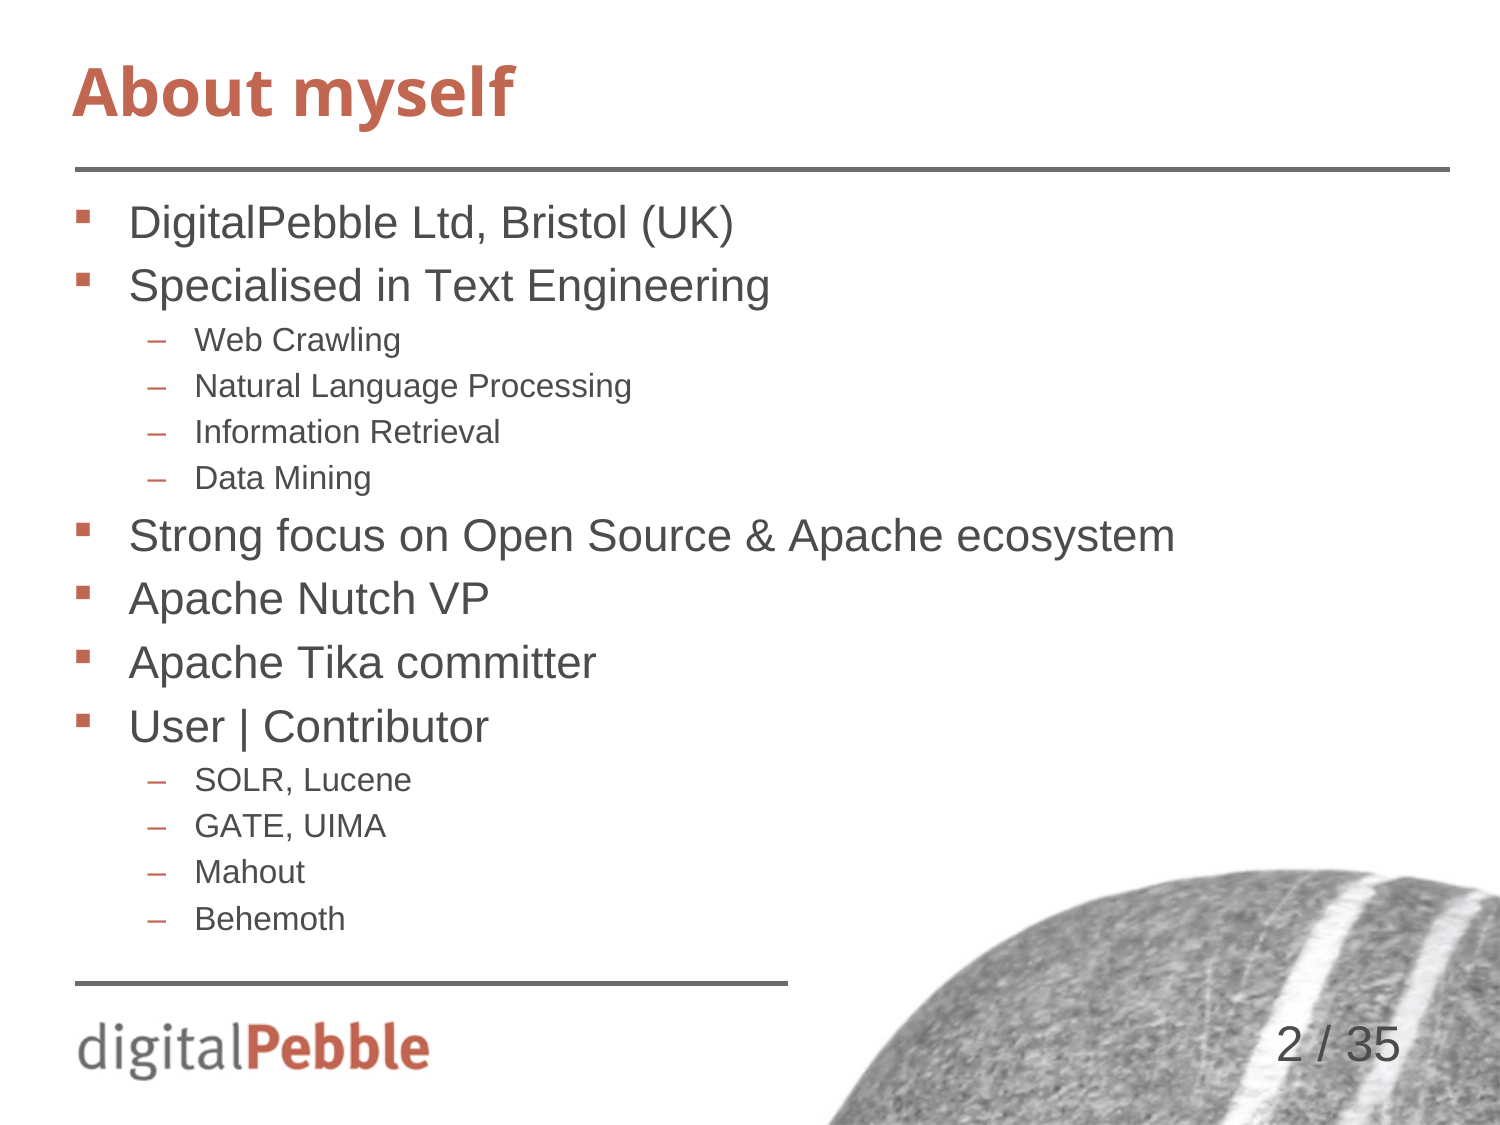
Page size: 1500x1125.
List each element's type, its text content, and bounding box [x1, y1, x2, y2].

list DigitalPebble Ltd, Bristol (UK) Specialised in Text Engineering Web Crawling Natural Language Processing Information Retrieval Data Mining Strong focus on Open Source & Apache ecosystem Apache Nutch VP Apache Tika committer User | Contributor SOLR, Lucene GATE, UIMA Mahout Behemoth [57, 188, 1438, 957]
title About myself [57, 37, 1438, 174]
picture [0, 0, 1500, 1125]
